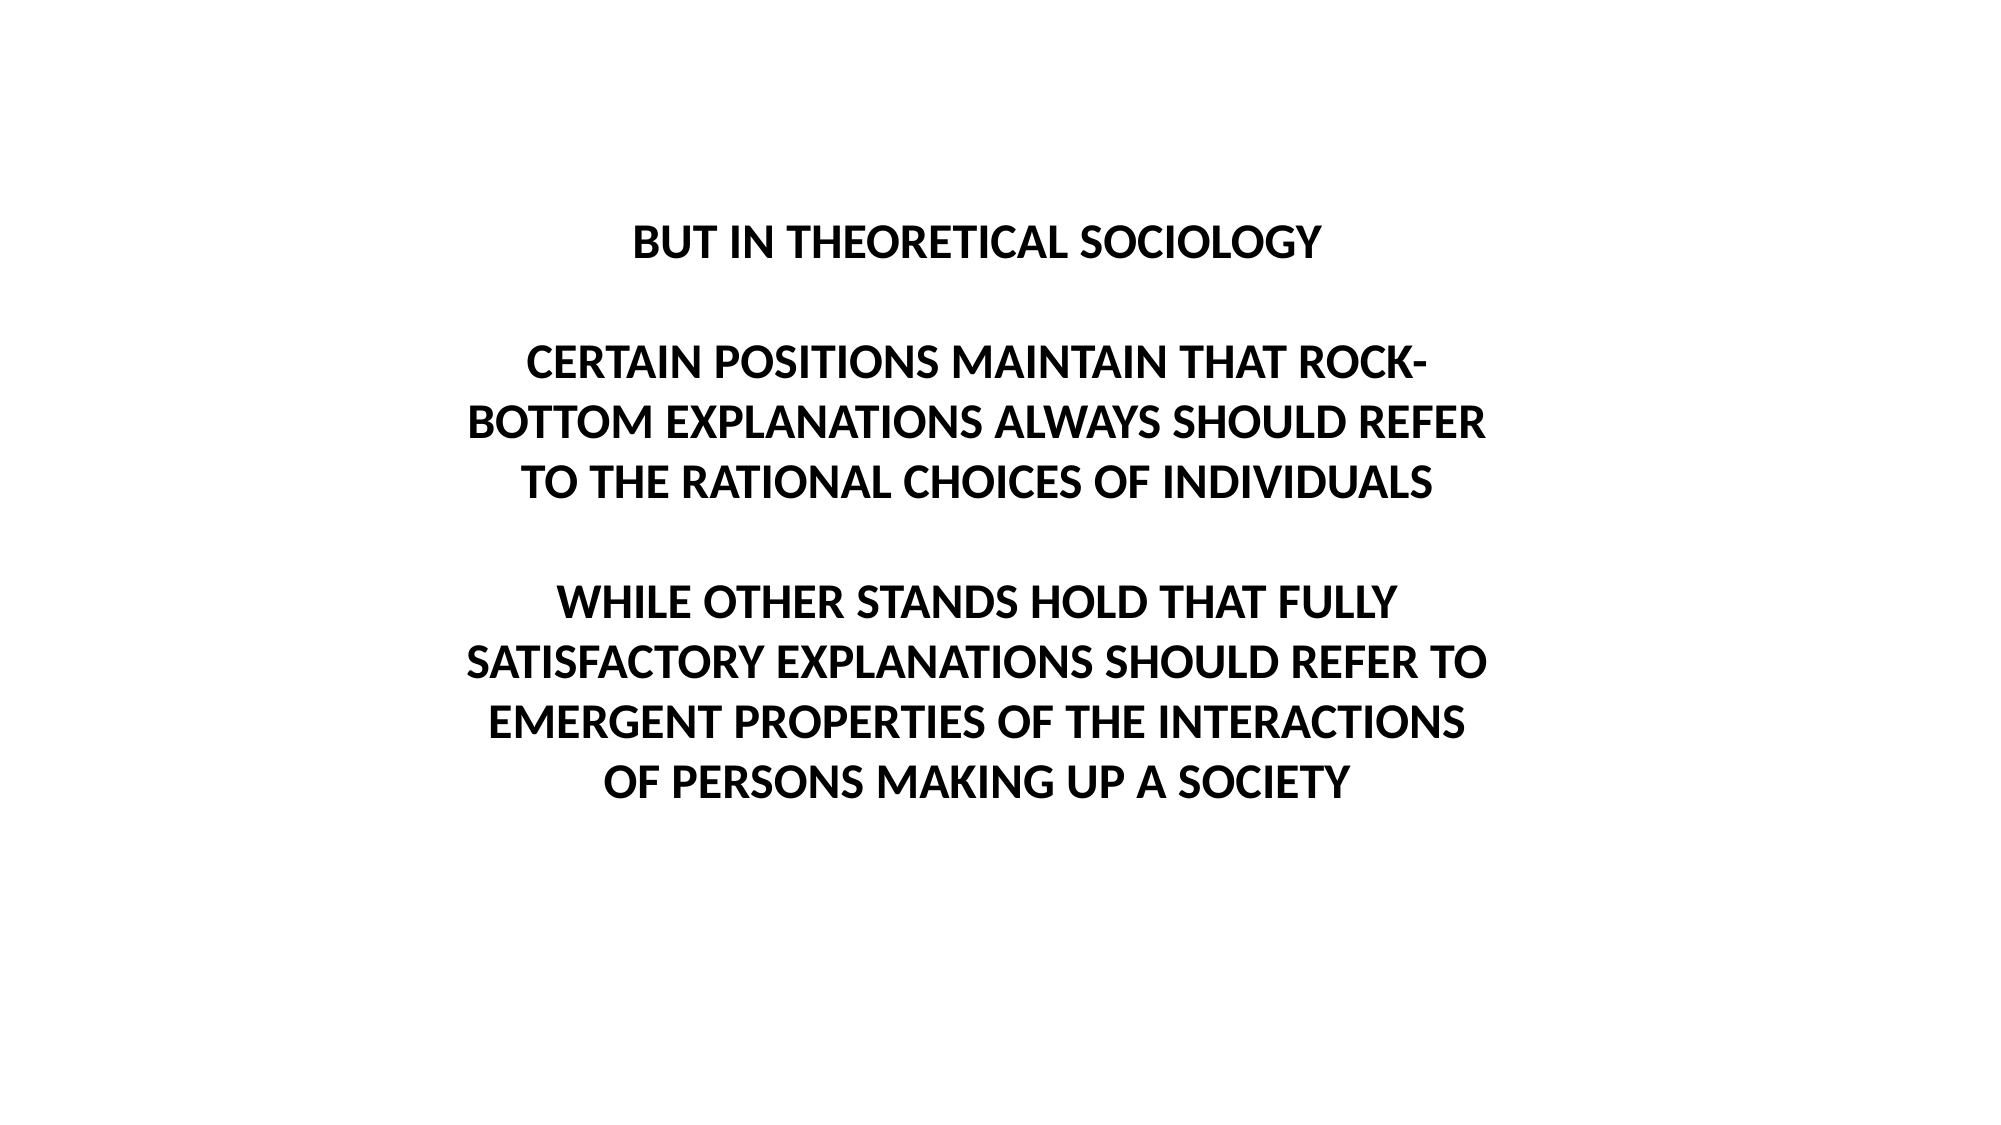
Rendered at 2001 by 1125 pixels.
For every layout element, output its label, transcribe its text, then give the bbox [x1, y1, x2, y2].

text_box BUT IN THEORETICAL SOCIOLOGY CERTAIN POSITIONS MAINTAIN THAT ROCK-BOTTOM EXPLANATIONS ALWAYS SHOULD REFER TO THE RATIONAL CHOICES OF INDIVIDUALS WHILE OTHER STANDS HOLD THAT FULLY SATISFACTORY EXPLANATIONS SHOULD REFER TO EMERGENT PROPERTIES OF THE INTERACTIONS OF PERSONS MAKING UP A SOCIETY [450, 201, 1505, 823]
